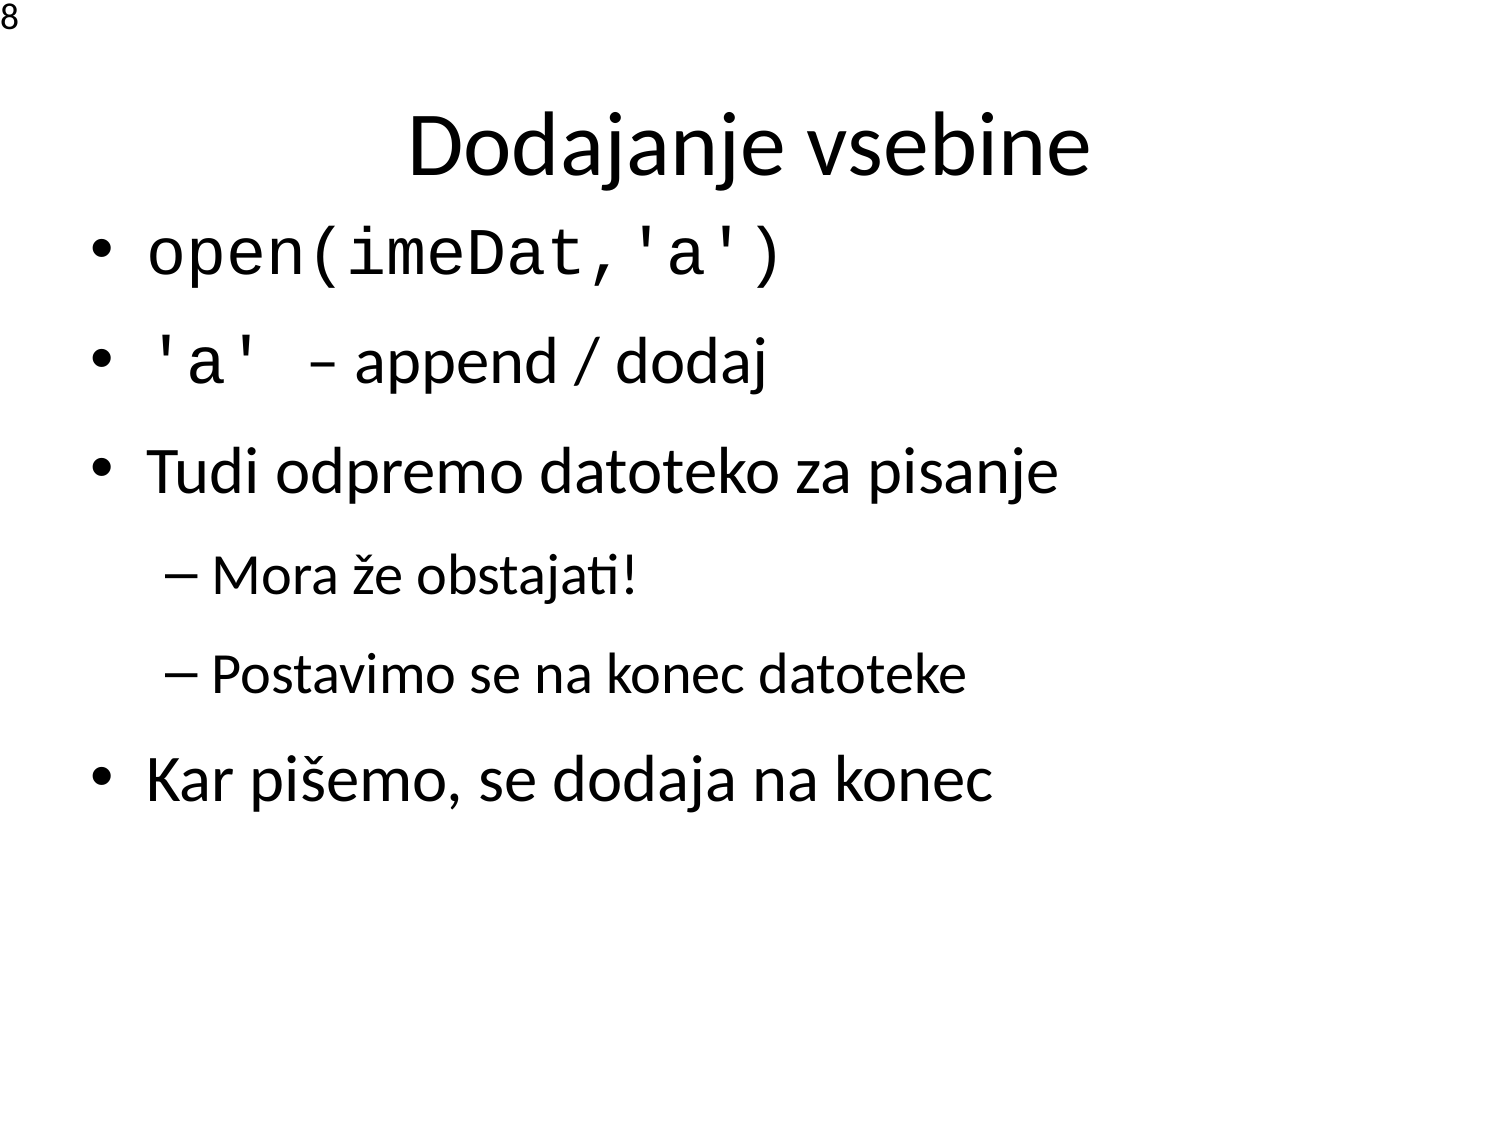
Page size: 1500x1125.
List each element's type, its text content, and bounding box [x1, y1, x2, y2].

list open(imeDat,'a') 'a' – append / dodaj Tudi odpremo datoteko za pisanje Mora že obstajati! Postavimo se na konec datoteke Kar pišemo, se dodaja na konec [75, 200, 1425, 1010]
title Dodajanje vsebine [75, 45, 1425, 200]
